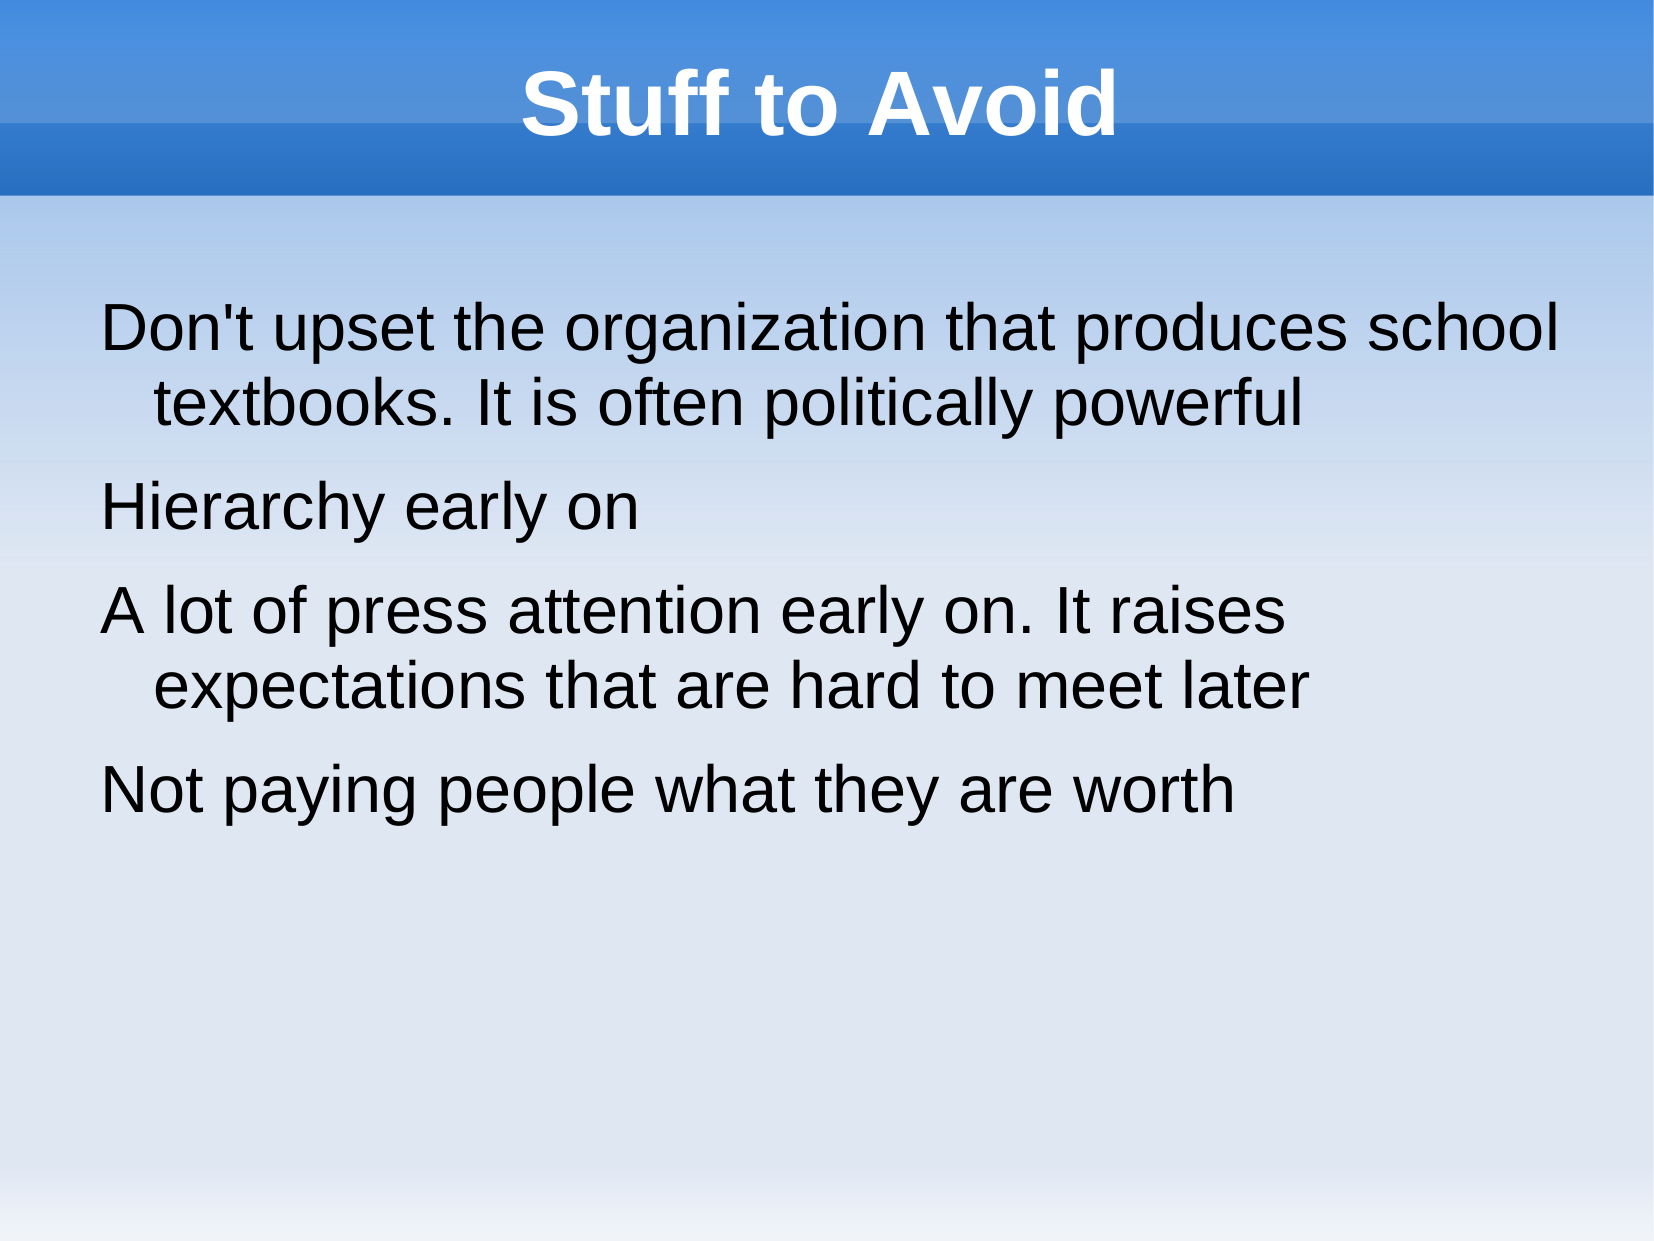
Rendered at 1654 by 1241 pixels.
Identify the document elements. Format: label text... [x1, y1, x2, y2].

picture [0, 0, 1654, 1241]
list Don't upset the organization that produces school textbooks. It is often politically powerful Hierarchy early on A lot of press attention early on. It raises expectations that are hard to meet later Not paying people what they are worth [82, 290, 1571, 1094]
title Stuff to Avoid [76, 7, 1565, 200]
